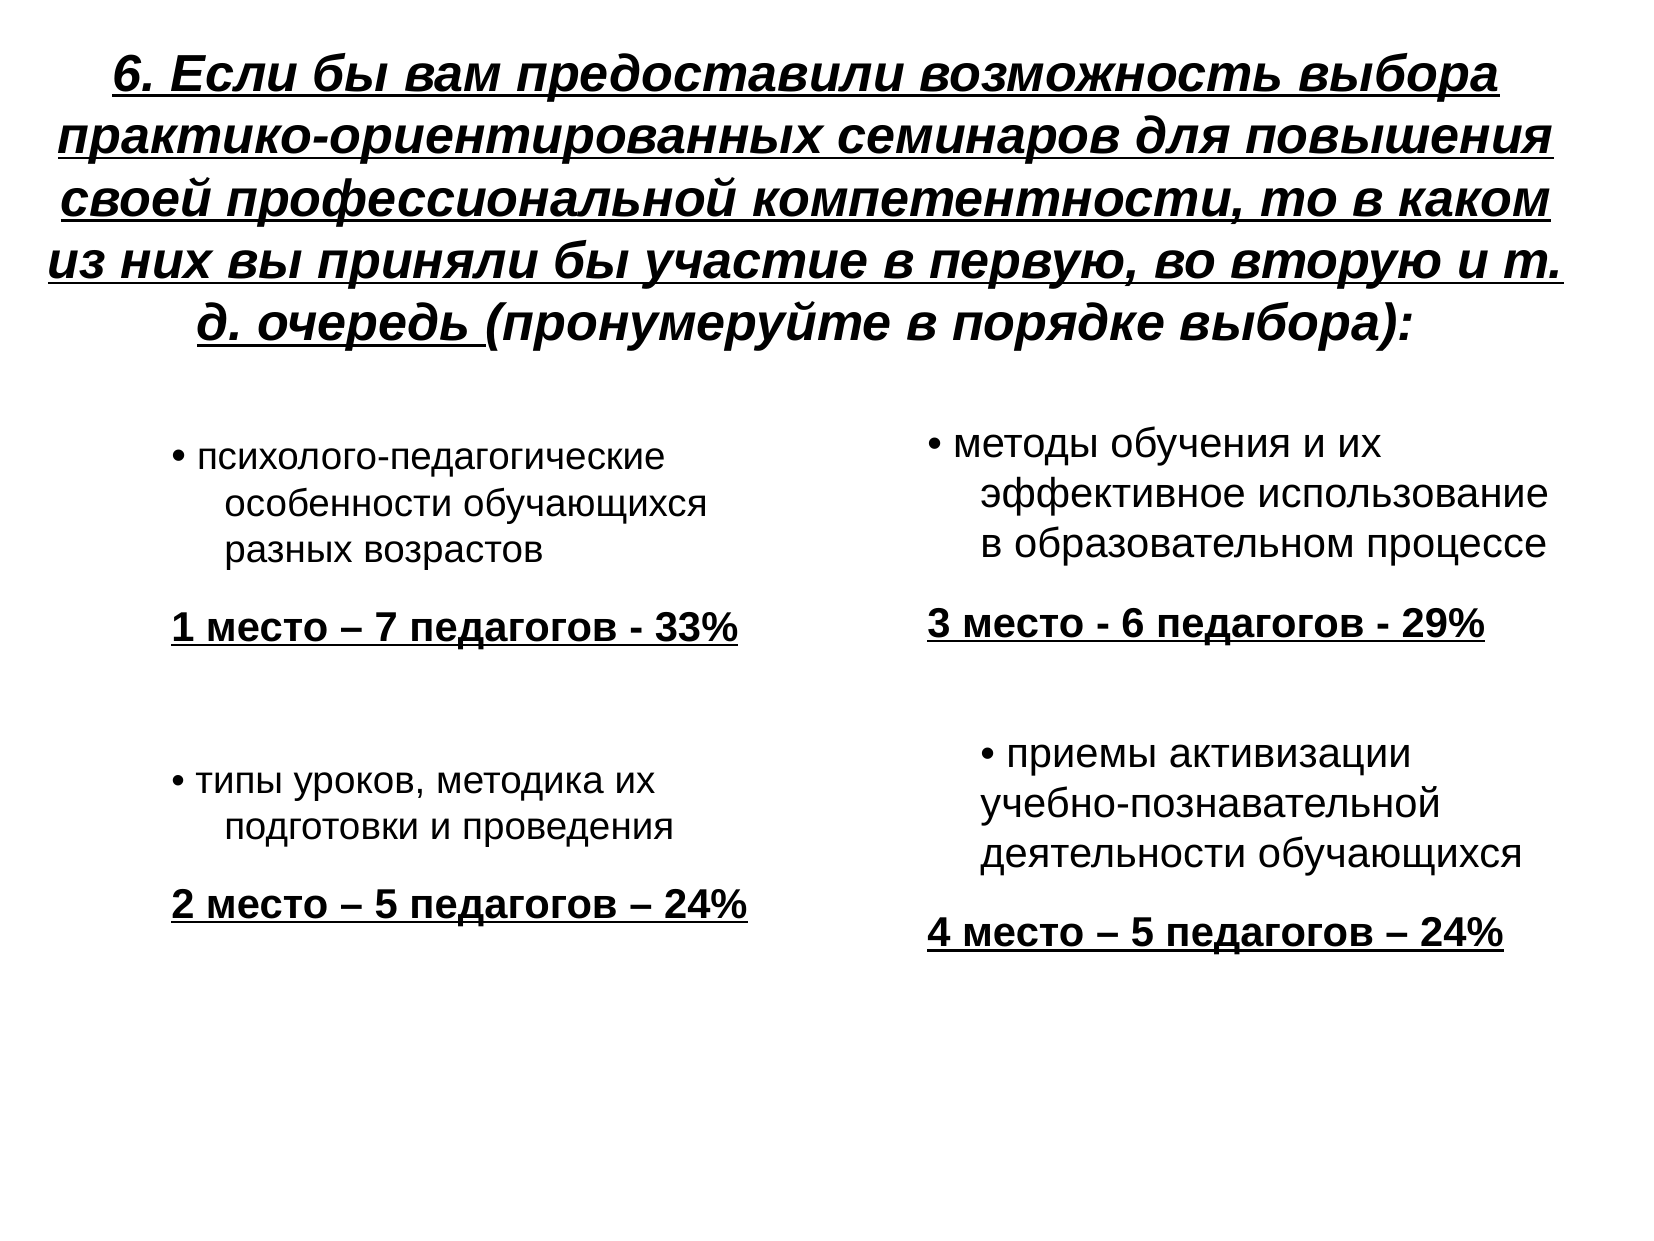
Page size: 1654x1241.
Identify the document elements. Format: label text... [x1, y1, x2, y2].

list • психолого-педагогические особенности обучающихся разных возрастов 1 место – 7 педагогов - 33% • типы уроков, методика их подготовки и проведения 2 место – 5 педагогов – 24% [82, 348, 809, 1234]
list • методы обучения и их эффективное использование в образовательном процессе 3 место - 6 педагогов - 29% • приемы активизации учебно-познавательной деятельности обучающихся 4 место – 5 педагогов – 24% [838, 336, 1572, 1164]
title 6. Если бы вам предоставили возможность выбора практико-ориентированных семинаров для повышения своей профессиональной компетентности, то в каком из них вы приняли бы участие в первую, во вторую и т. д. очередь (пронумеруйте в порядке выбора): [47, 18, 1565, 372]
